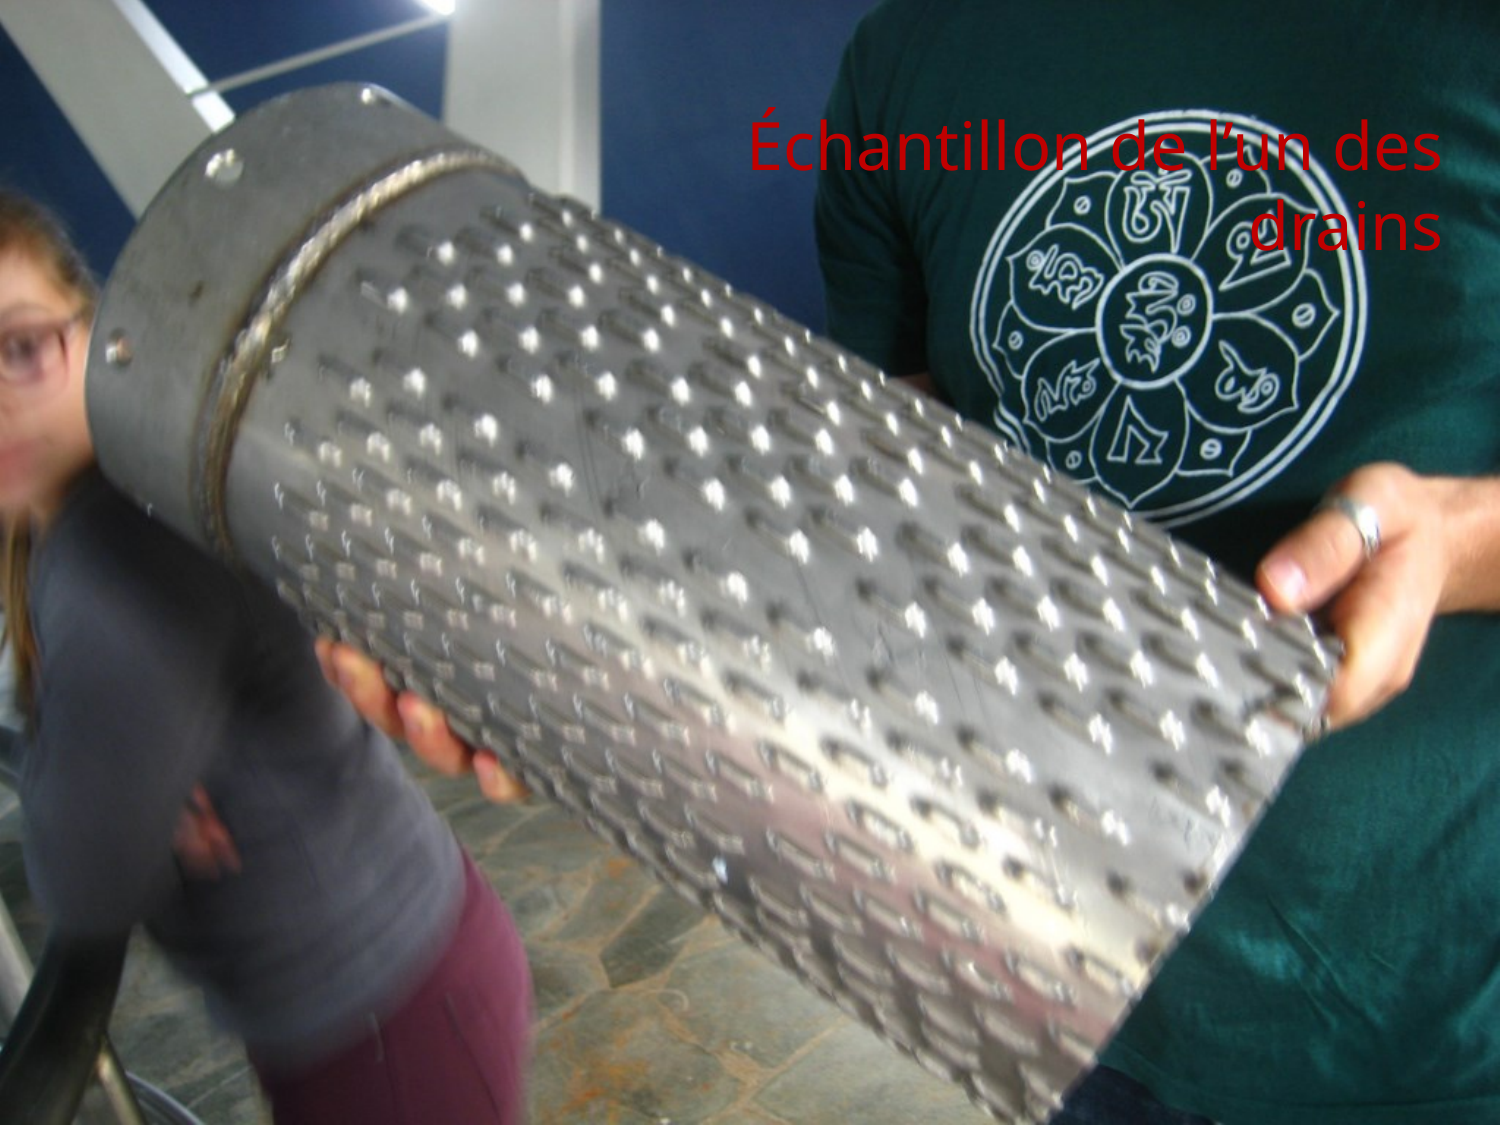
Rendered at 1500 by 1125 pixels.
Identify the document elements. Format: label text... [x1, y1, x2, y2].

picture [0, 0, 1500, 1125]
text_box Échantillon de l’un des drains [596, 96, 1459, 271]
